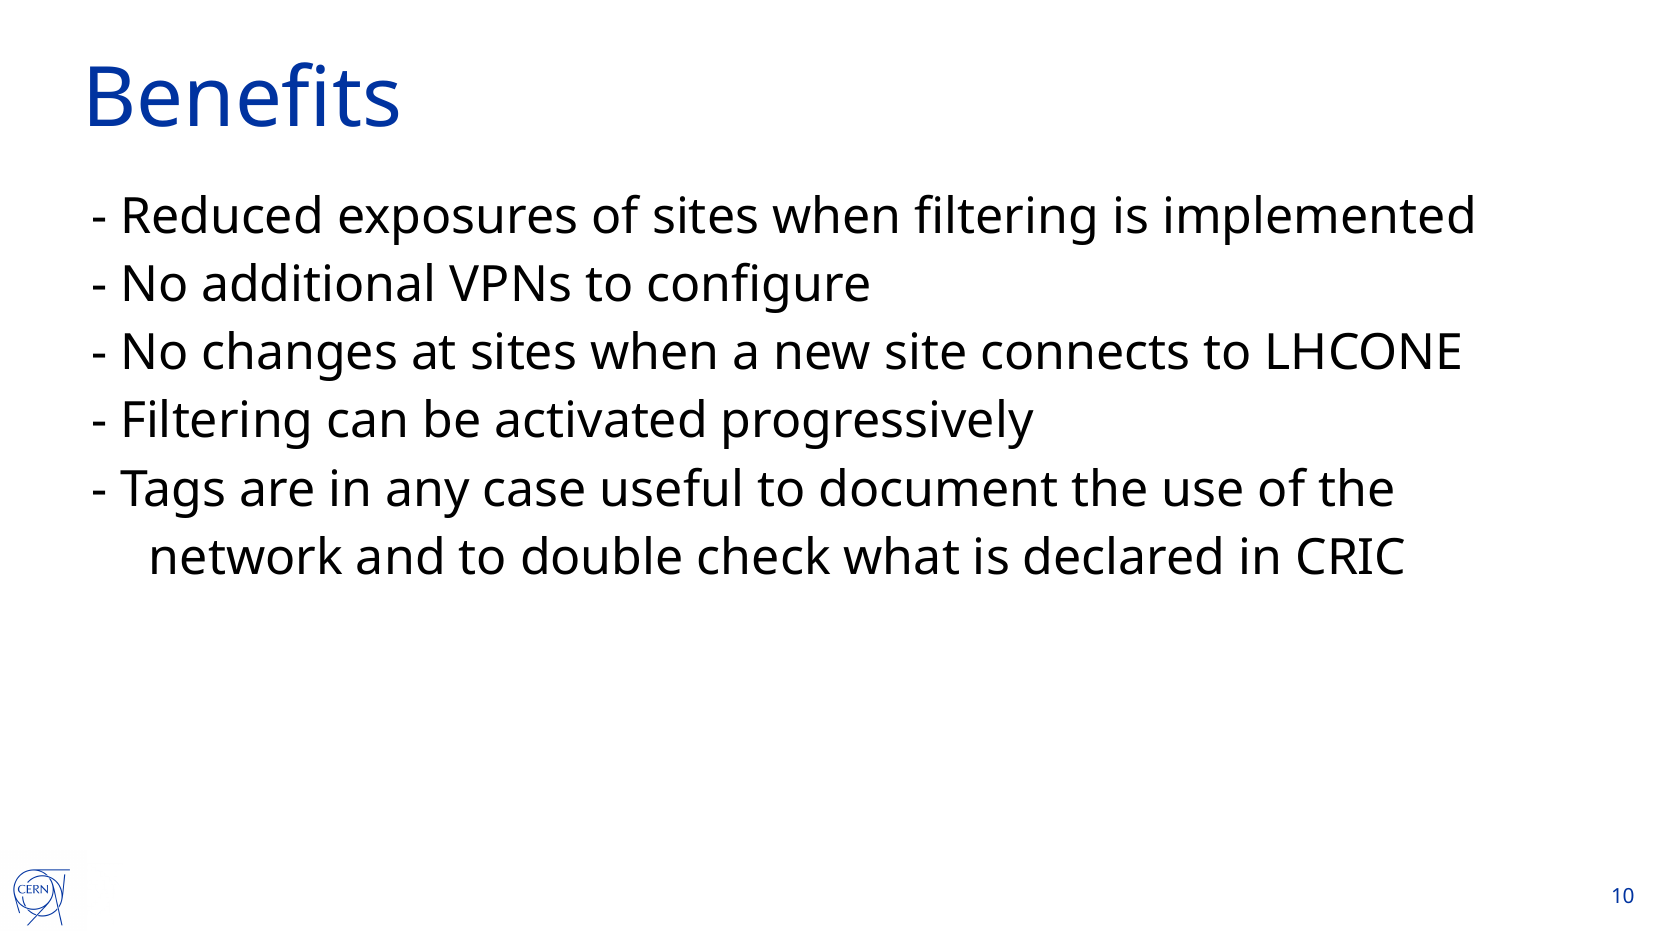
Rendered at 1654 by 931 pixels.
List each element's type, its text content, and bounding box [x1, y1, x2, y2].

text_box - Reduced exposures of sites when filtering is implemented - No additional VPNs to configure - No changes at sites when a new site connects to LHCONE - Filtering can be activated progressively - Tags are in any case useful to document the use of the network and to double check what is declared in CRIC [76, 172, 1601, 931]
title Benefits [82, 37, 1571, 189]
picture [0, 850, 76, 931]
